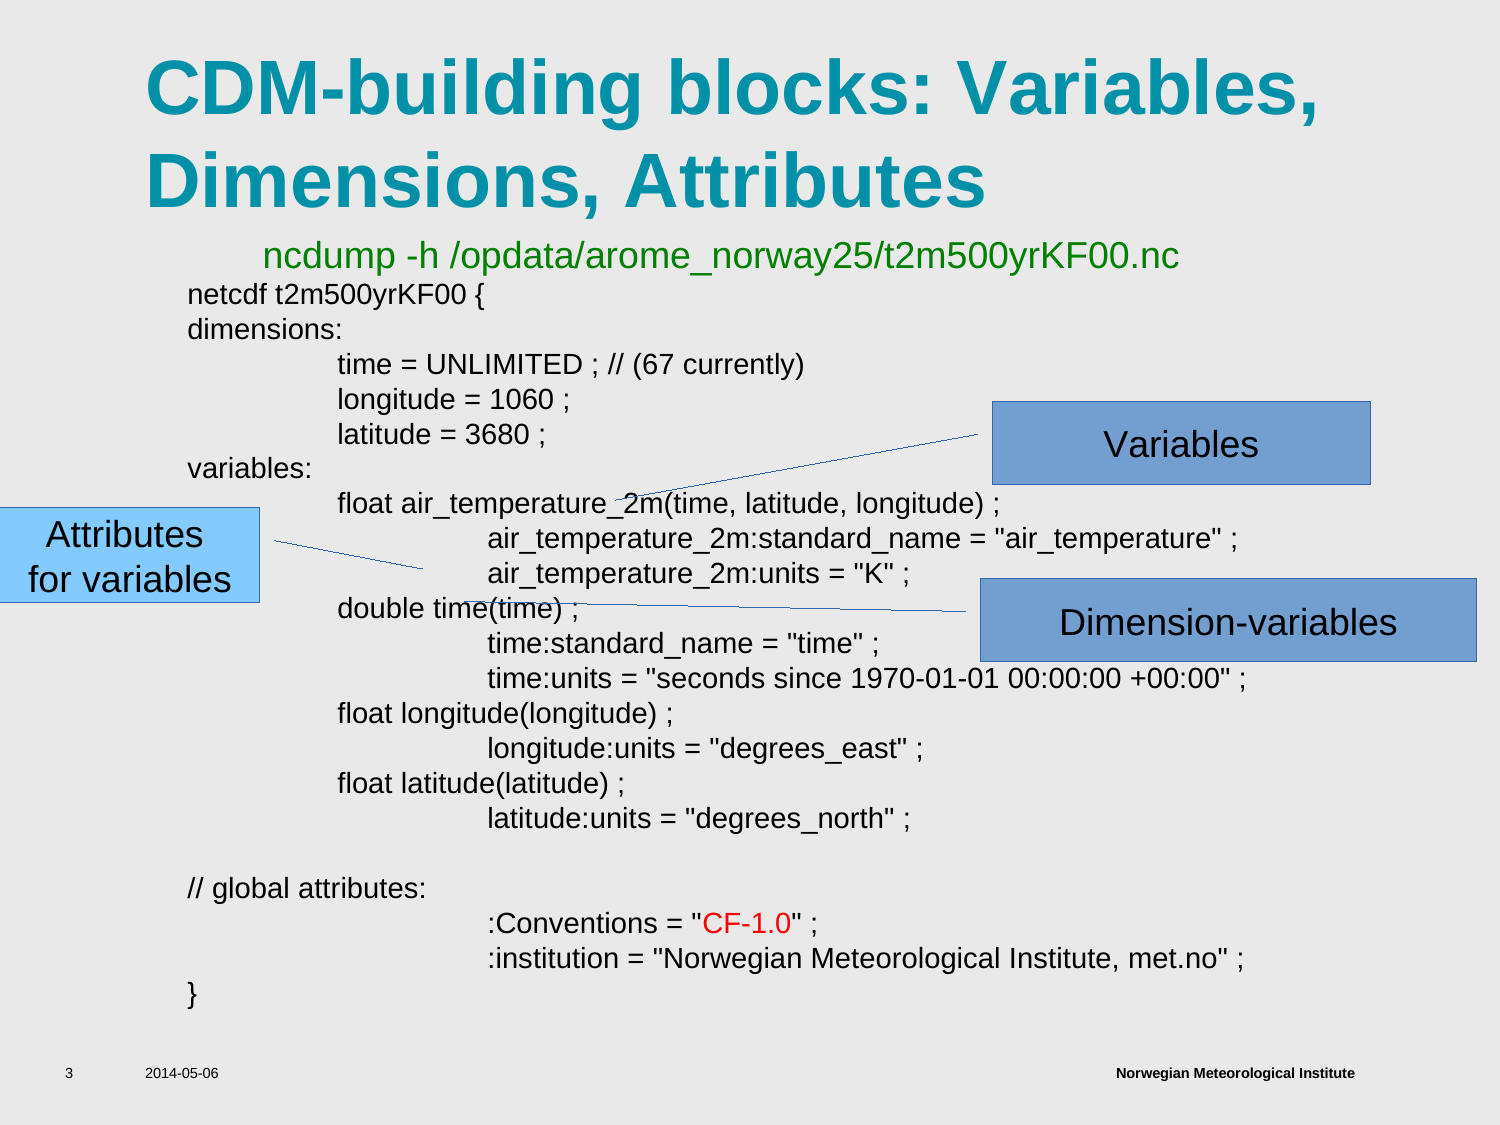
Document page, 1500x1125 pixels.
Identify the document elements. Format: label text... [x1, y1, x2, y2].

text_box ncdump -h /opdata/arome_norway25/t2m500yrKF00.nc [248, 223, 1195, 267]
text_box Attributes for variables [0, 508, 260, 602]
text_box Dimension-variables [980, 579, 1476, 661]
text_box netcdf t2m500yrKF00 { dimensions: time = UNLIMITED ; // (67 currently) longitude = 1060 ; latitude = 3680 ; variables: float air_temperature_2m(time, latitude, longitude) ; air_temperature_2m:standard_name = "air_temperature" ; air_temperature_2m:units = "K" ; double time(time) ; time:standard_name = "time" ; time:units = "seconds since 1970-01-01 00:00:00 +00:00" ; float longitude(longitude) ; longitude:units = "degrees_east" ; float latitude(latitude) ; latitude:units = "degrees_north" ; // global attributes: :Conventions = "CF-1.0" ; :institution = "Norwegian Meteorological Institute, met.no" ; } [172, 267, 1347, 1073]
text_box Variables [992, 402, 1370, 484]
title CDM-building blocks: Variables, Dimensions, Attributes [145, 37, 1355, 223]
